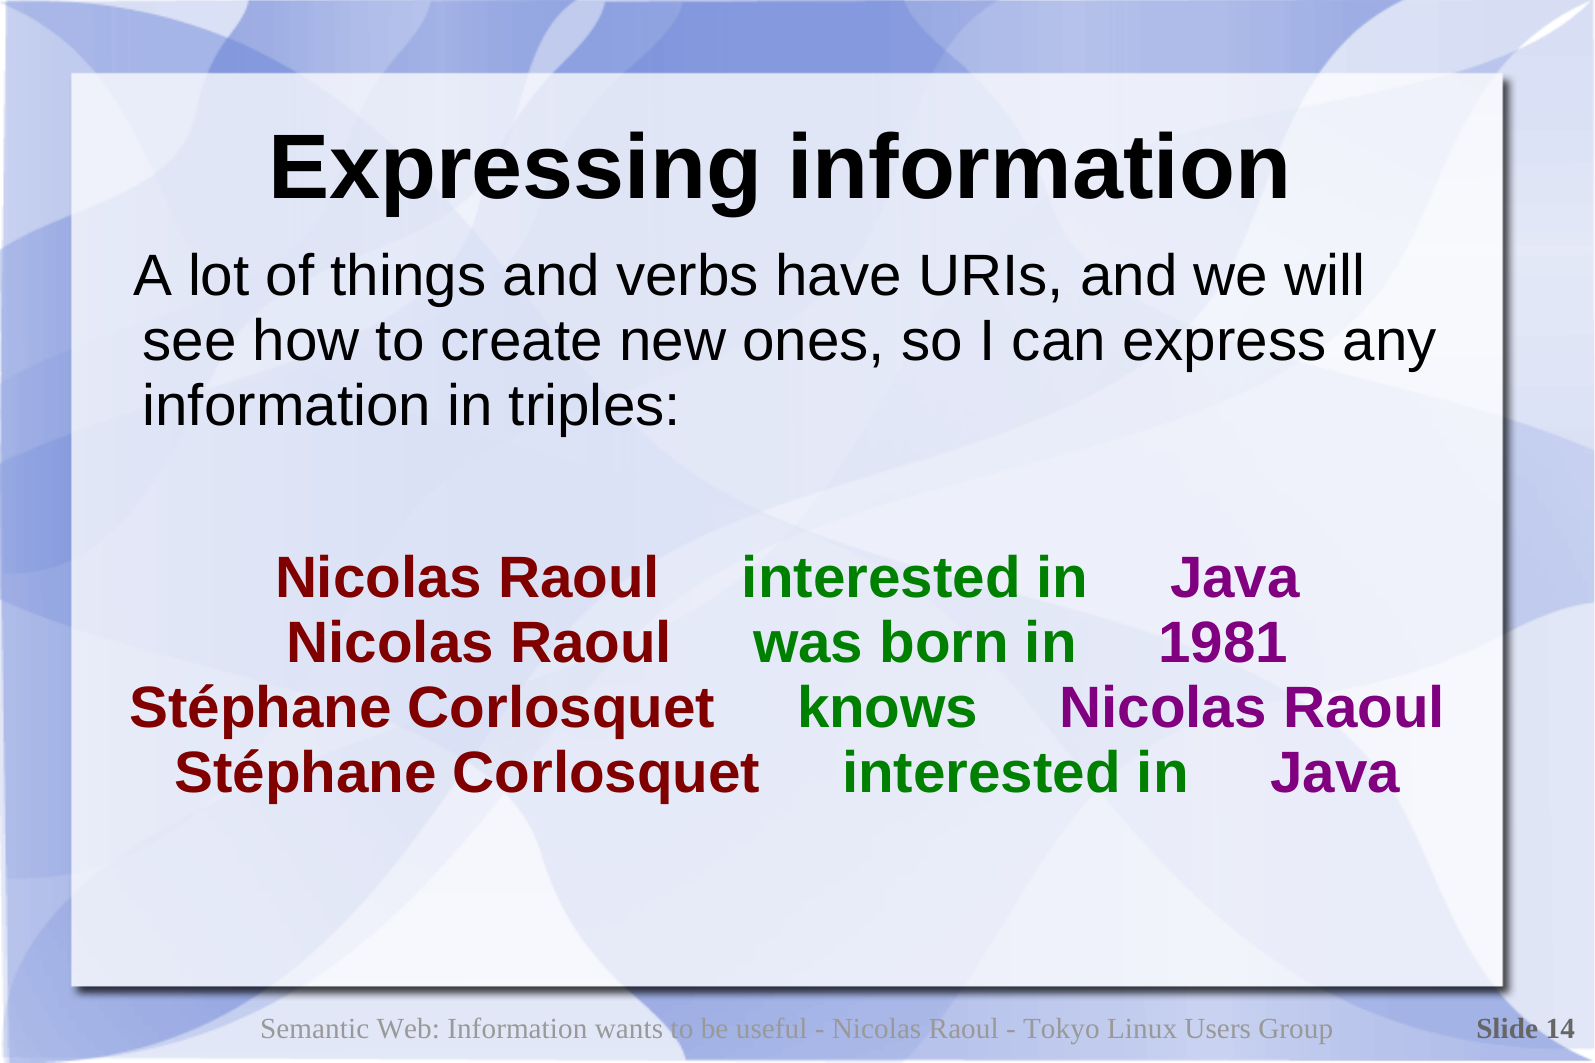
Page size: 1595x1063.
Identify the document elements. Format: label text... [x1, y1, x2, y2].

text_box A lot of things and verbs have URIs, and we will see how to create new ones, so I can express any information in triples: [112, 231, 1463, 449]
text_box Nicolas Raoul interested in Java Nicolas Raoul was born in 1981 Stéphane Corlosquet knows Nicolas Raoul Stéphane Corlosquet interested in Java [112, 523, 1463, 825]
picture [0, 0, 1595, 1063]
title Expressing information [79, 85, 1481, 248]
